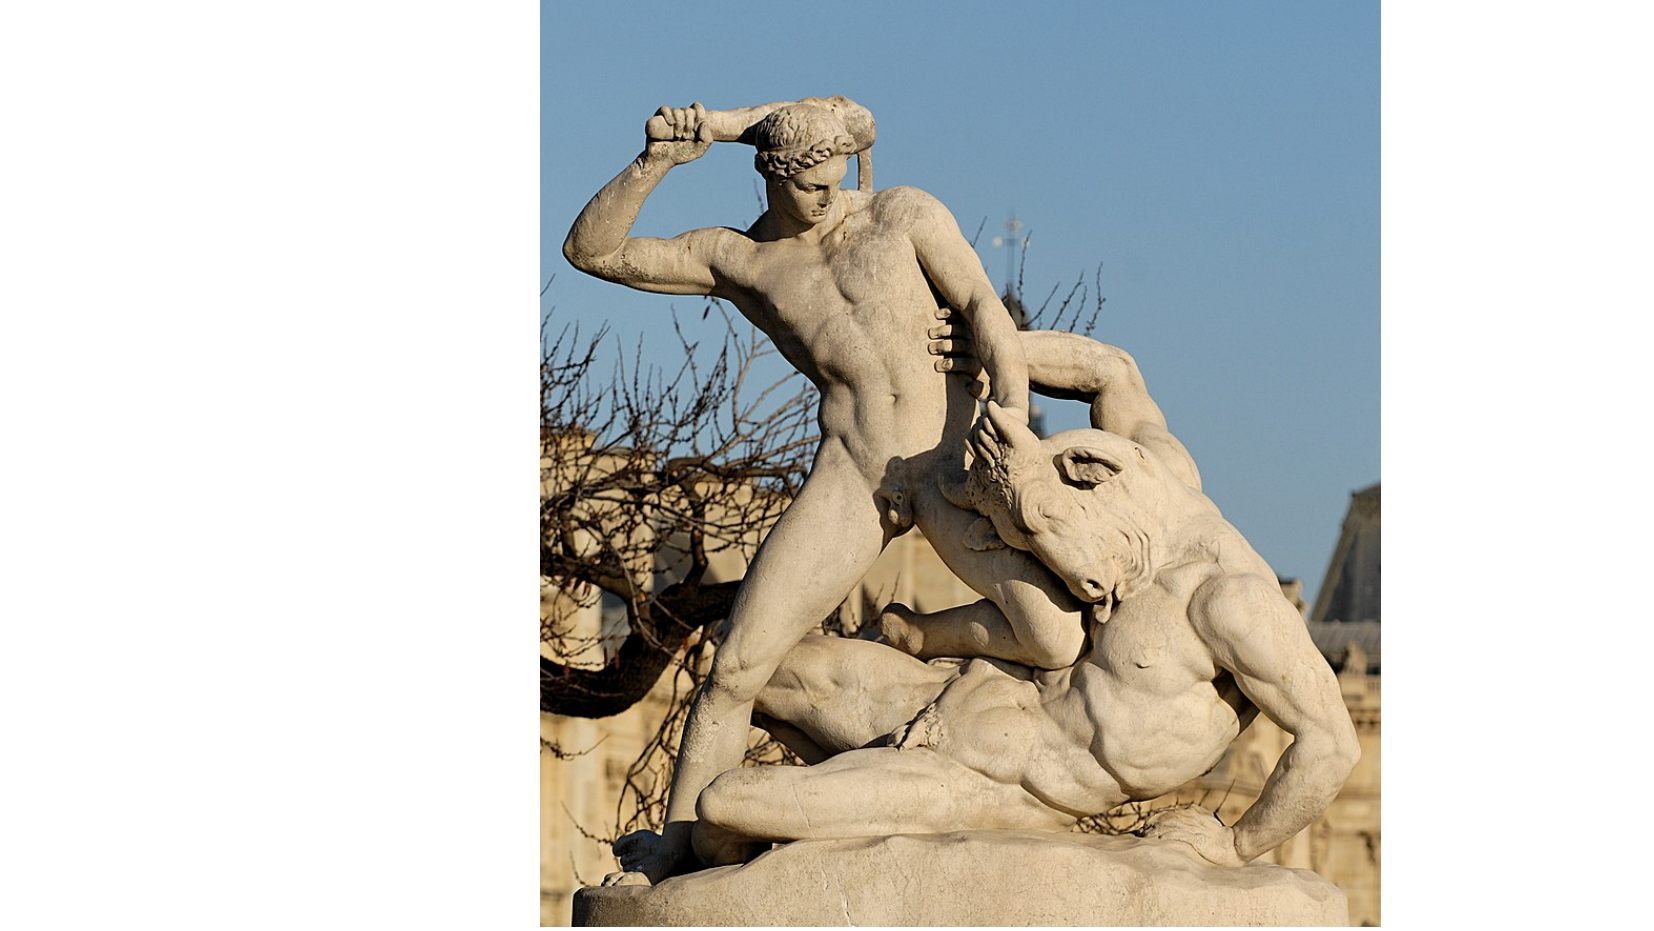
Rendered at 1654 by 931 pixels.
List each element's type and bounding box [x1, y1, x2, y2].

picture [540, 0, 1381, 927]
